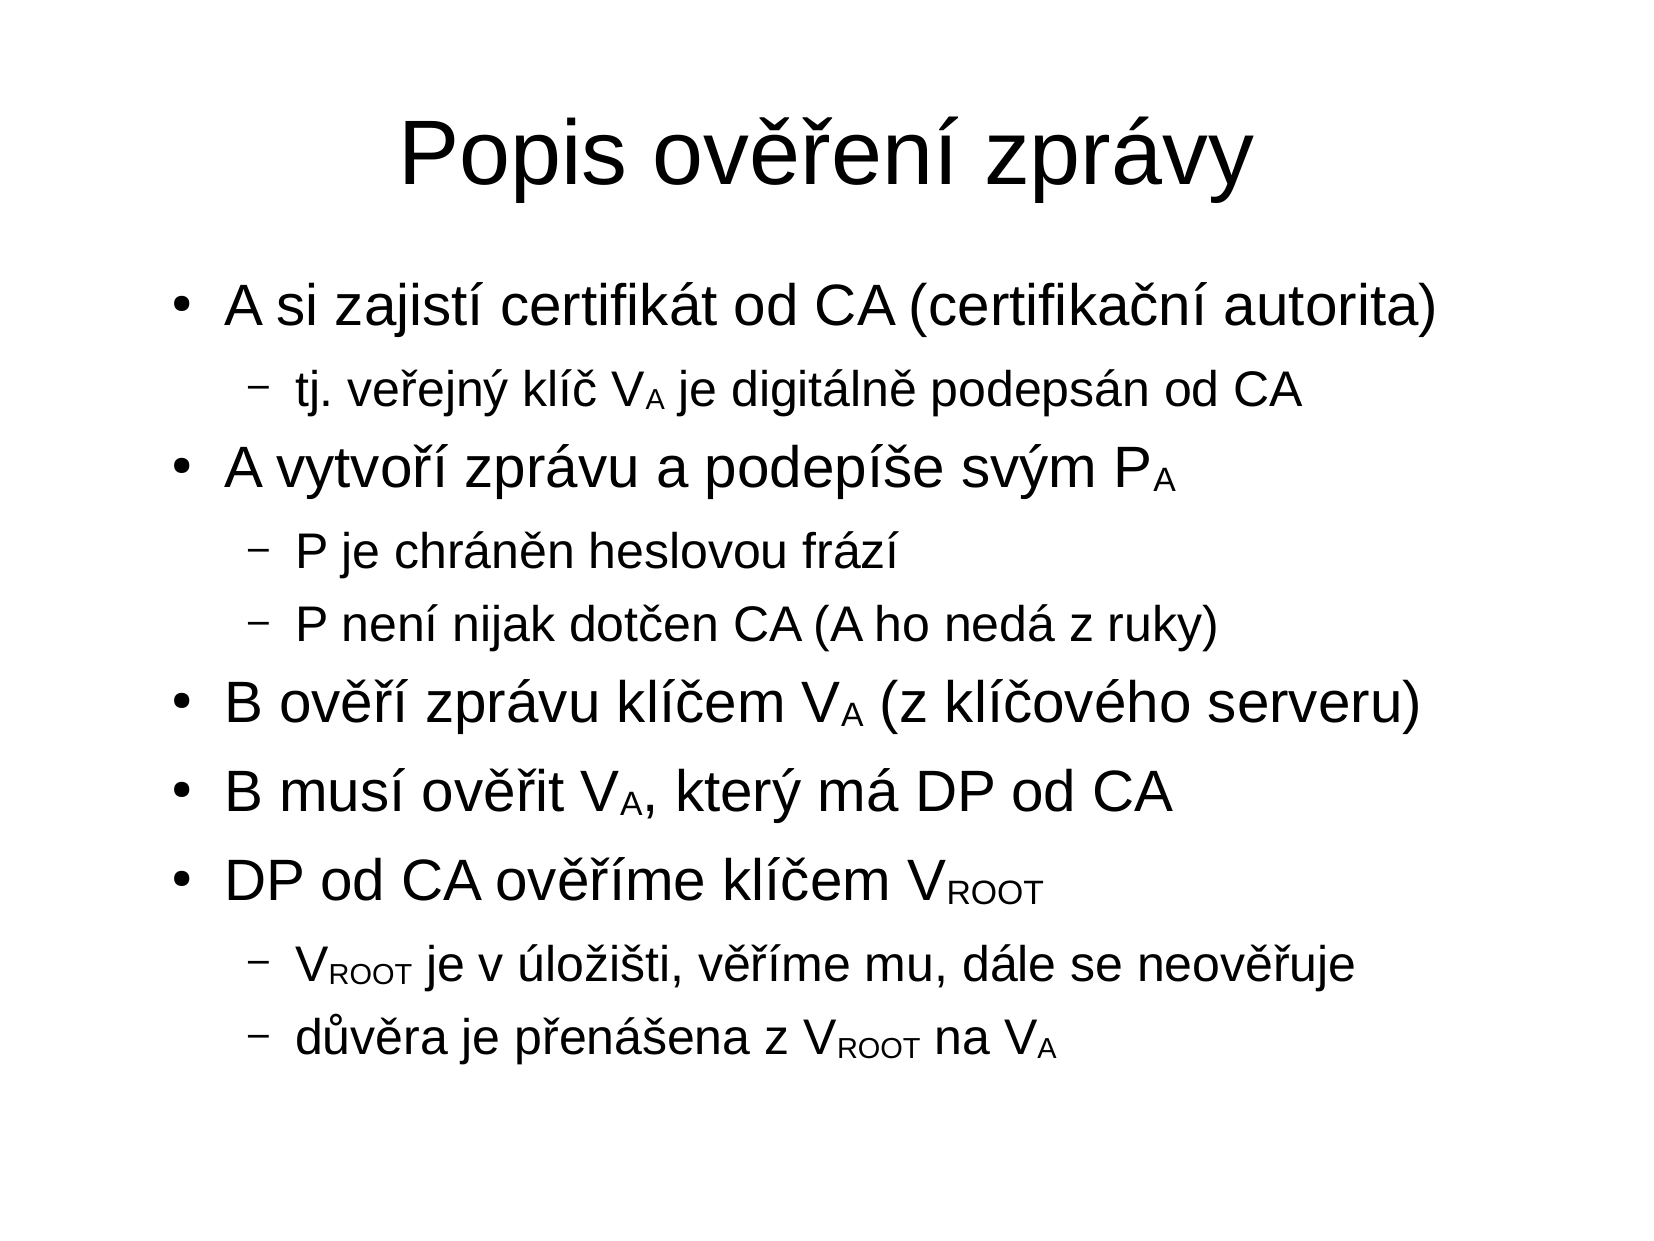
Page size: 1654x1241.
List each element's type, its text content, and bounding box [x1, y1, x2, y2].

title Popis ověření zprávy [82, 56, 1571, 250]
list A si zajistí certifikát od CA (certifikační autorita) tj. veřejný klíč VA je digitálně podepsán od CA A vytvoří zprávu a podepíše svým PA P je chráněn heslovou frází P není nijak dotčen CA (A ho nedá z ruky) B ověří zprávu klíčem VA (z klíčového serveru) B musí ověřit VA, který má DP od CA DP od CA ověříme klíčem VROOT VROOT je v úložišti, věříme mu, dále se neověřuje důvěra je přenášena z VROOT na VA [82, 272, 1571, 1192]
